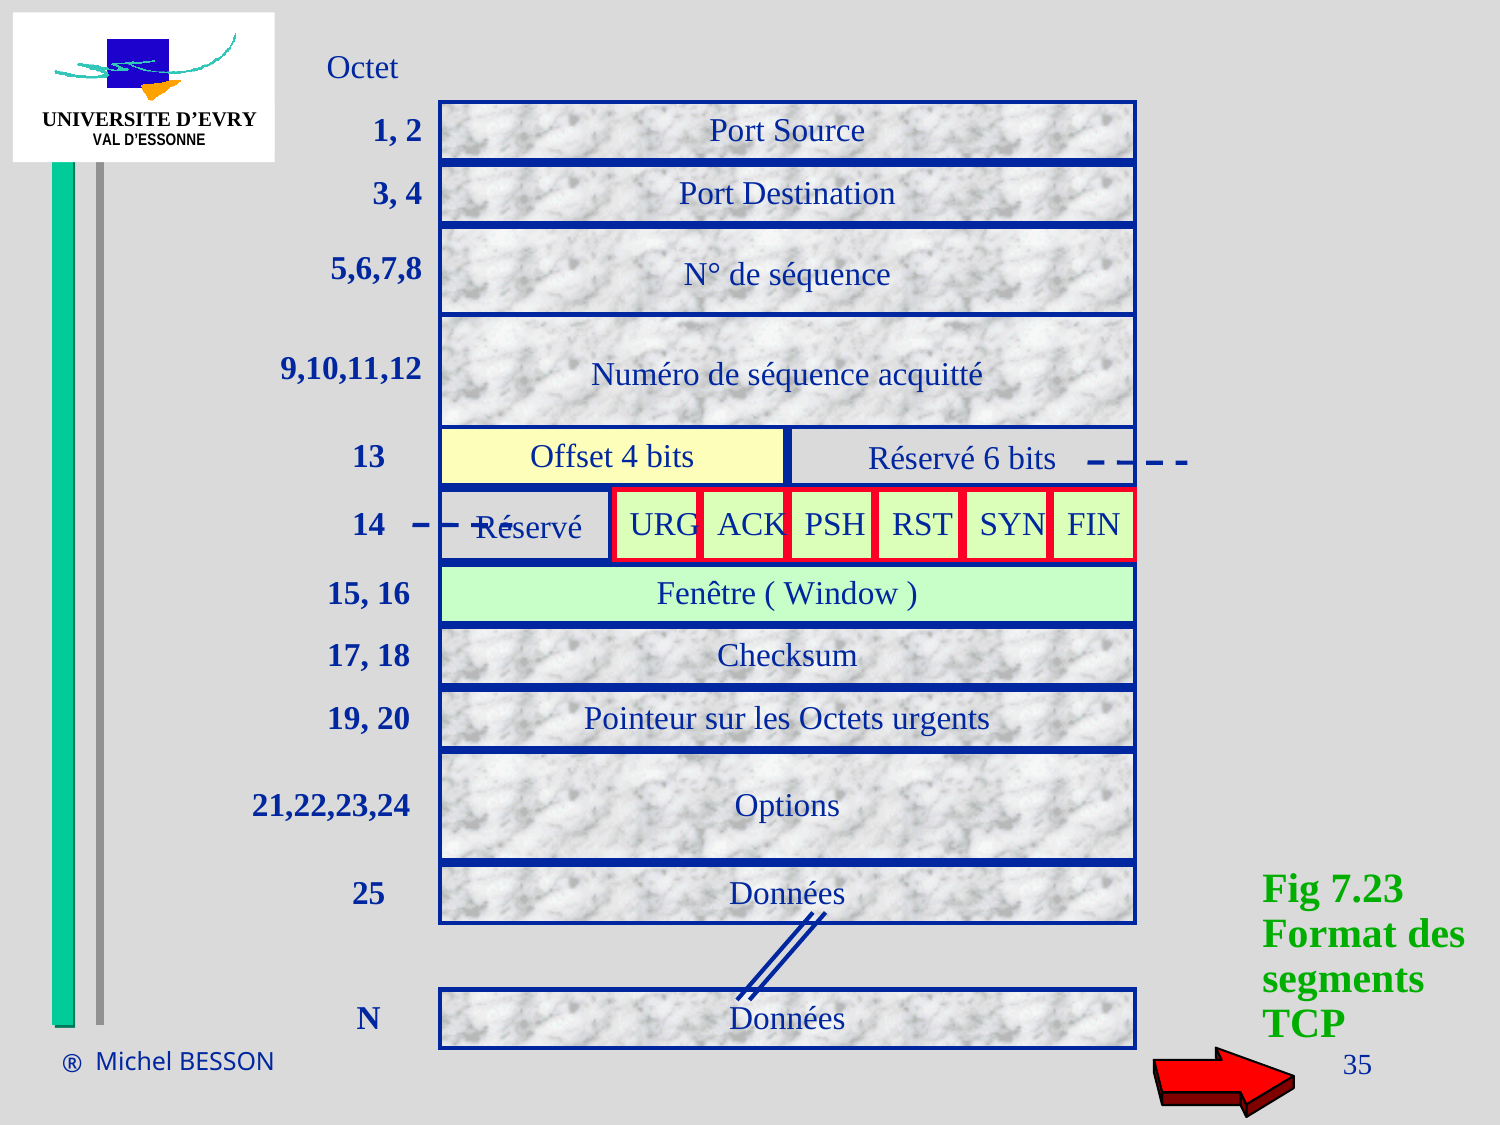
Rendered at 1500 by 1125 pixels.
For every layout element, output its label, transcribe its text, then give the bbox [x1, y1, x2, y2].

text_box 25 [300, 863, 438, 925]
text_box Fenêtre ( Window ) [439, 564, 1136, 623]
text_box Fig 7.23 Format des segments TCP [1247, 858, 1481, 1054]
text_box URG [614, 489, 698, 561]
text_box Offset 4 bits [439, 427, 786, 486]
text_box Pointeur sur les Octets urgents [439, 689, 1136, 748]
text_box Réservé 6 bits [789, 427, 1136, 486]
text_box 14 [300, 487, 438, 563]
text_box 9,10,11,12 [262, 312, 438, 425]
text_box [1153, 1047, 1294, 1117]
text_box Michel BESSON [12, 1025, 325, 1101]
text_box 13 [300, 425, 438, 487]
text_box FIN [1052, 489, 1136, 561]
picture [24, 21, 263, 101]
text_box ACK [702, 489, 786, 561]
text_box Port Source [439, 102, 1136, 161]
text_box 19, 20 [300, 687, 438, 749]
text_box SYN [964, 489, 1048, 561]
text_box N° de séquence [439, 227, 1136, 314]
text_box Octet [311, 42, 414, 94]
text_box PSH [789, 489, 873, 561]
text_box 5,6,7,8 [300, 224, 438, 312]
text_box 1, 2 [300, 99, 438, 162]
text_box Port Destination [439, 164, 1136, 223]
text_box <numéro> [1074, 1025, 1388, 1101]
text_box 3, 4 [300, 162, 438, 224]
text_box RST [877, 489, 961, 561]
text_box 15, 16 [300, 563, 438, 624]
text_box Données [439, 989, 1136, 1048]
text_box Numéro de séquence acquitté [439, 314, 1136, 436]
text_box N [300, 987, 438, 1051]
text_box 17, 18 [300, 624, 438, 687]
text_box Données [439, 864, 1136, 923]
text_box Options [439, 752, 1136, 861]
text_box Checksum [439, 627, 1136, 686]
text_box Réservé [439, 489, 611, 561]
text_box 21,22,23,24 [225, 749, 438, 863]
